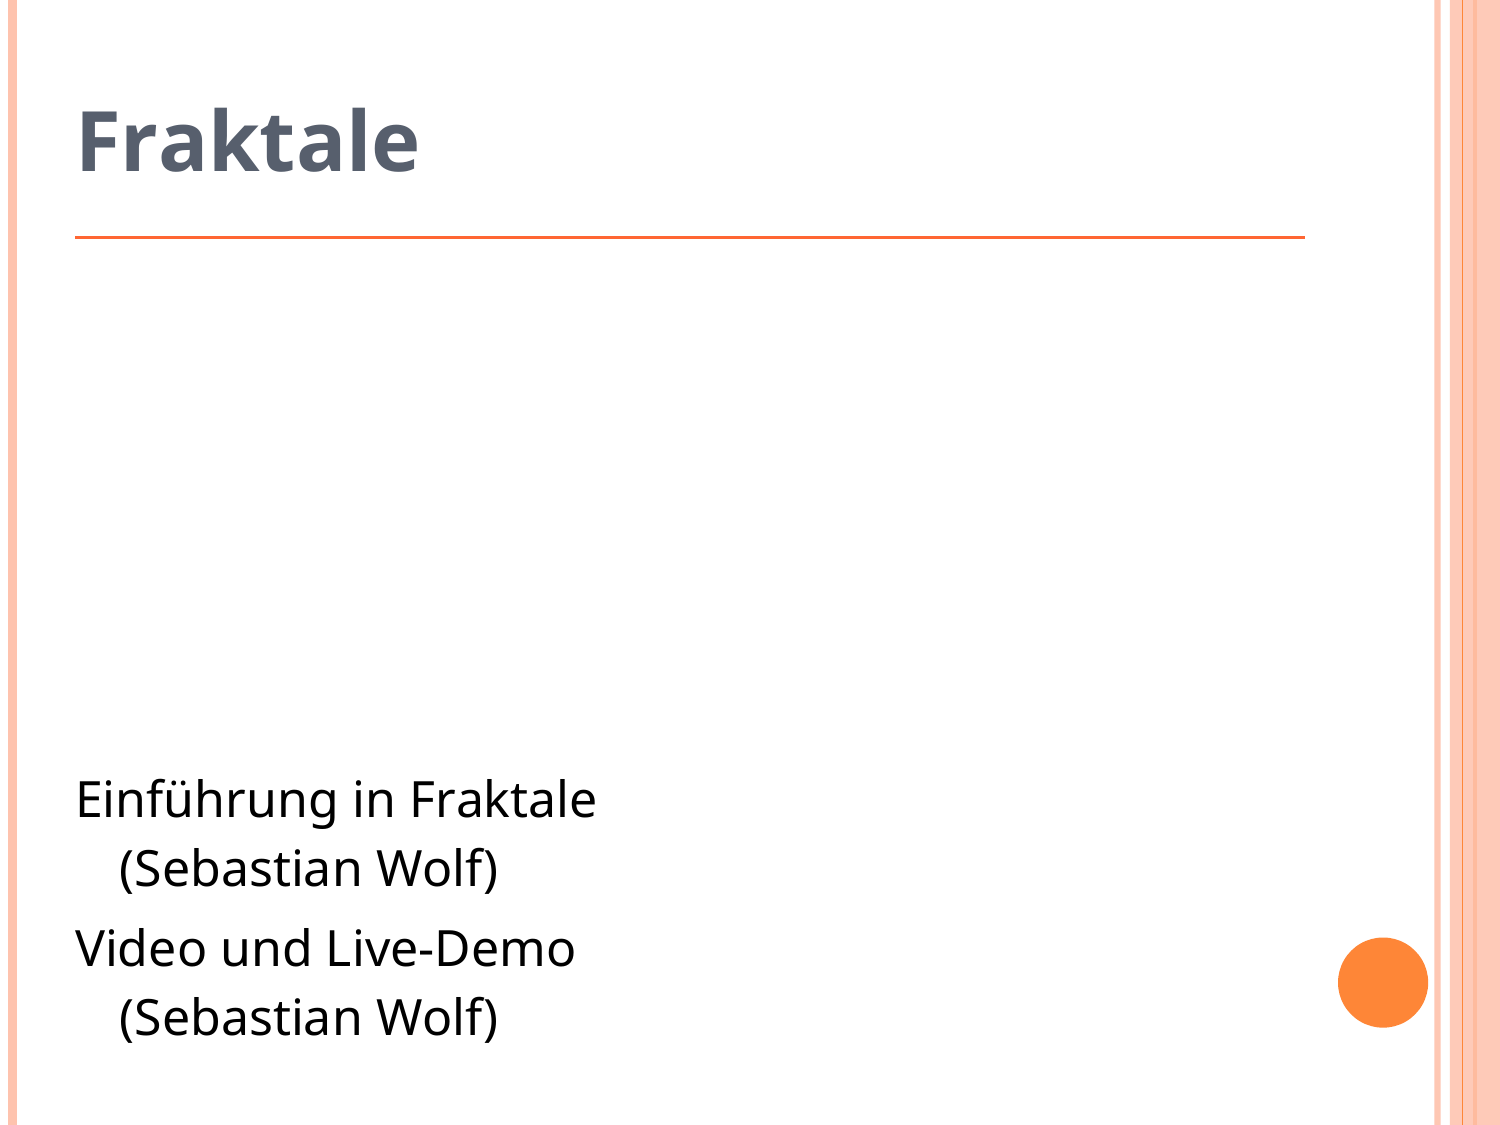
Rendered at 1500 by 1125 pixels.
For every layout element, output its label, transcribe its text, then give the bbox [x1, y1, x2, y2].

title Fraktale [74, 44, 1300, 233]
list Einführung in Fraktale (Sebastian Wolf) Video und Live-Demo (Sebastian Wolf) [74, 764, 1005, 1110]
